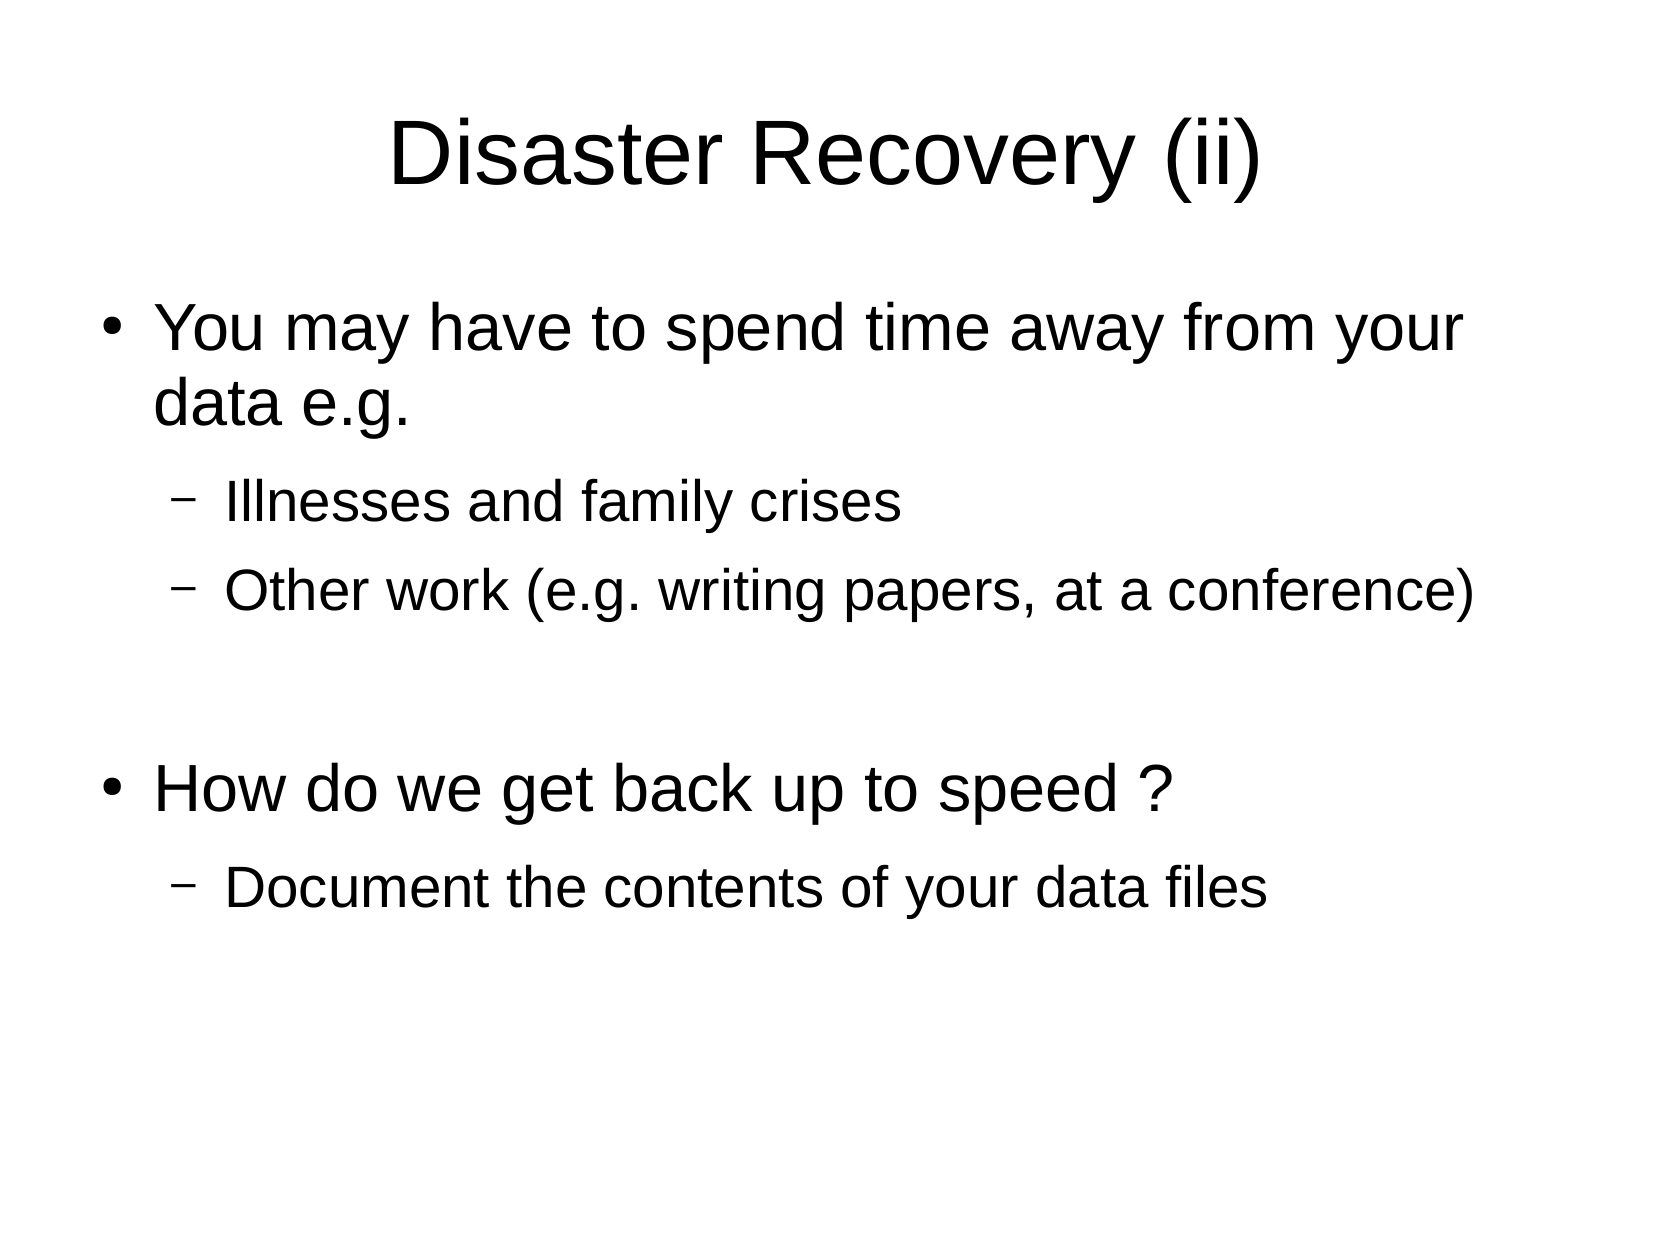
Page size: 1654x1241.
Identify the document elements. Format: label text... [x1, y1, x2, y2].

list You may have to spend time away from your data e.g. Illnesses and family crises Other work (e.g. writing papers, at a conference) How do we get back up to speed ? Document the contents of your data files [82, 290, 1571, 1109]
title Disaster Recovery (ii) [82, 49, 1571, 257]
